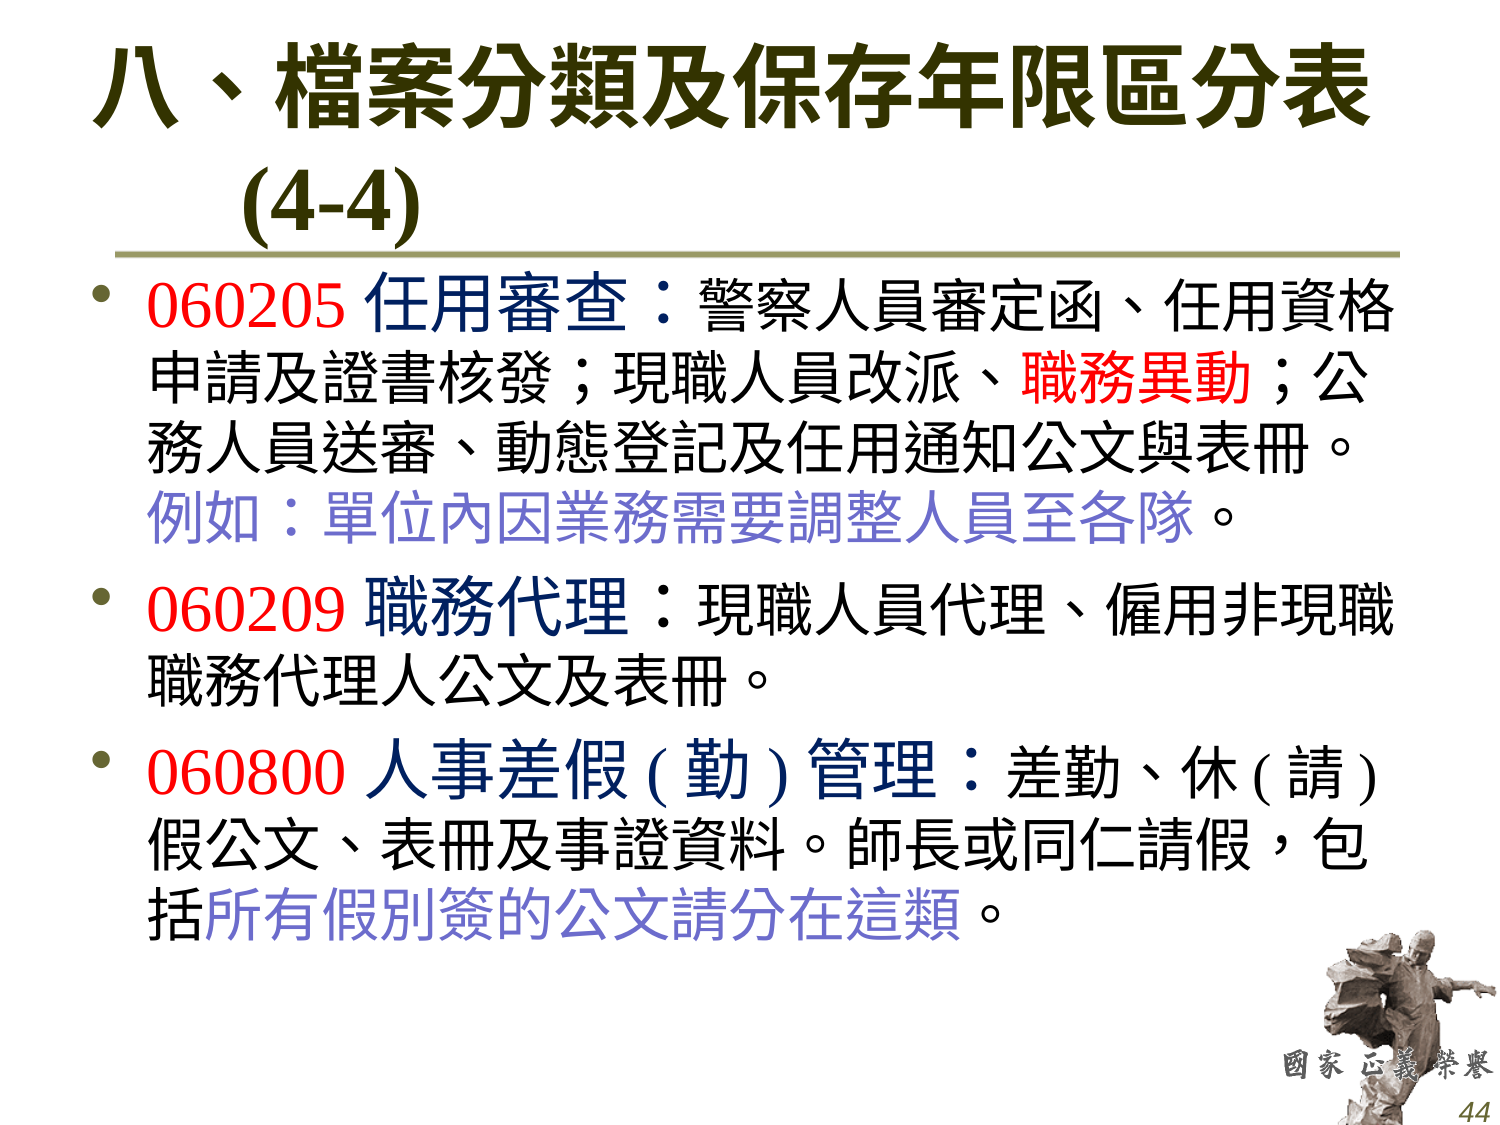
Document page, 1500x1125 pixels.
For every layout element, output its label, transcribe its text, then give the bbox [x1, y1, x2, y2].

title 八、檔案分類及保存年限區分表 (4-4) [75, 45, 1425, 233]
picture [1318, 928, 1500, 1125]
list 060205任用審查：警察人員審定函、任用資格申請及證書核發；現職人員改派、職務異動；公務人員送審、動態登記及任用通知公文與表冊。例如：單位內因業務需要調整人員至各隊。 060209職務代理：現職人員代理、僱用非現職職務代理人公文及表冊。 060800人事差假(勤)管理：差勤、休(請)假公文、表冊及事證資料。師長或同仁請假，包括所有假別簽的公文請分在這類。 [75, 253, 1425, 1000]
picture [115, 243, 1400, 253]
slide_number <number> [1327, 1085, 1500, 1125]
